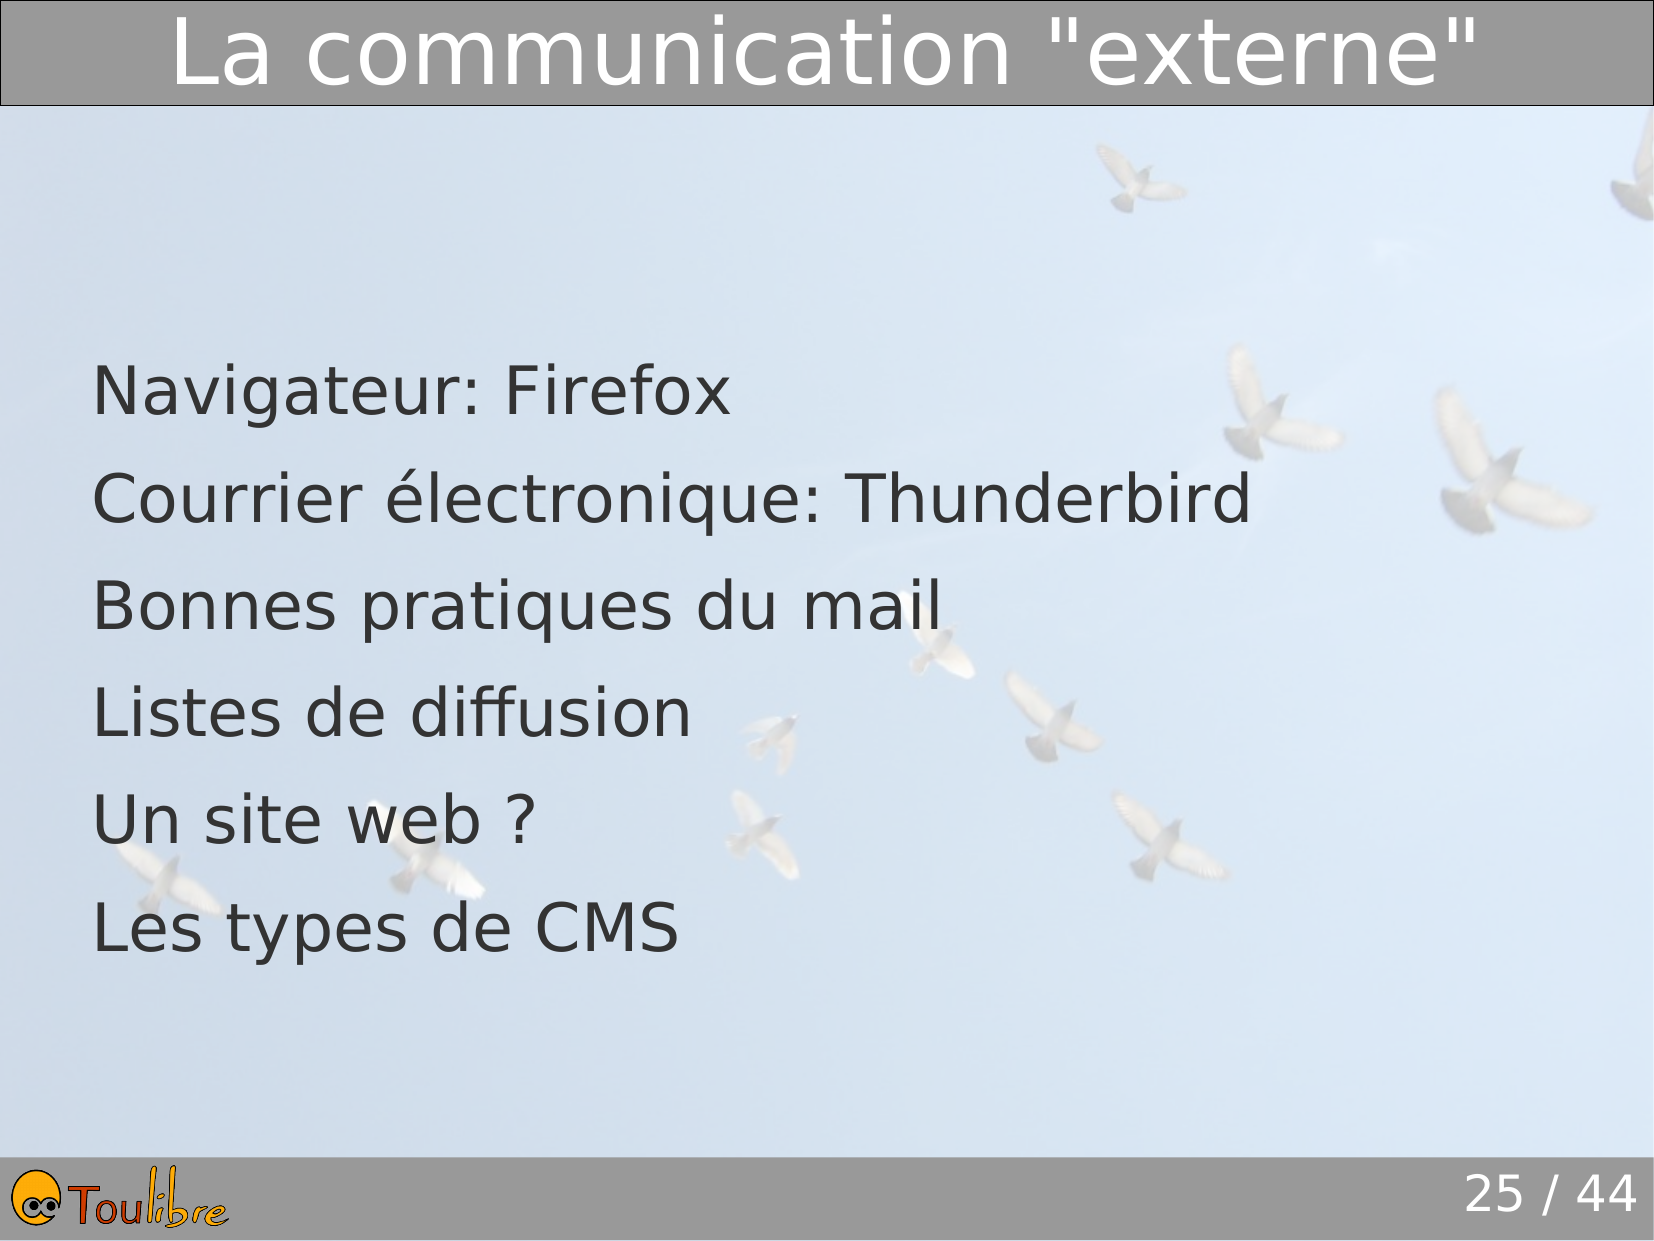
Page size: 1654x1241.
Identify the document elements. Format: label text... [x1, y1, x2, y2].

picture [11, 1165, 229, 1228]
title La communication "externe" [0, 0, 1654, 107]
list Navigateur: Firefox Courrier électronique: Thunderbird Bonnes pratiques du mail Listes de diffusion Un site web ? Les types de CMS [73, 352, 1595, 1123]
